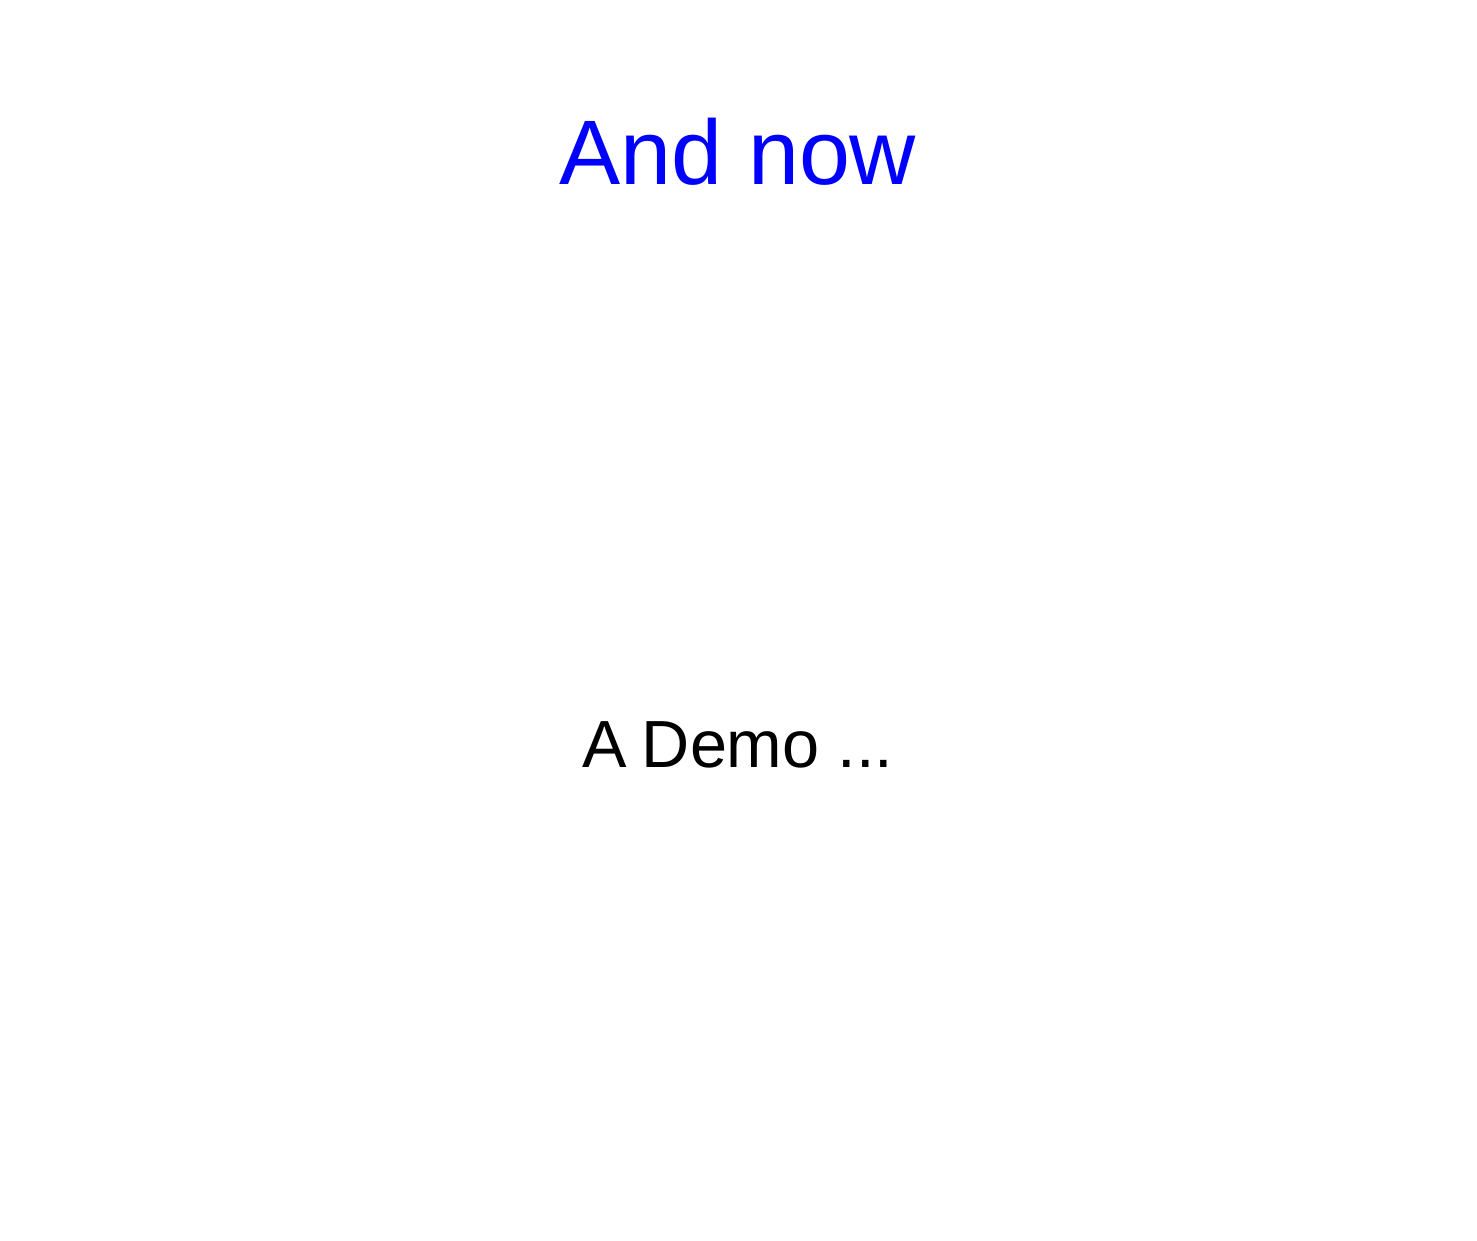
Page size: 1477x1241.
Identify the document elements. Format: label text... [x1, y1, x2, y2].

title And now [73, 49, 1403, 257]
list A Demo ... [73, 290, 1403, 1109]
